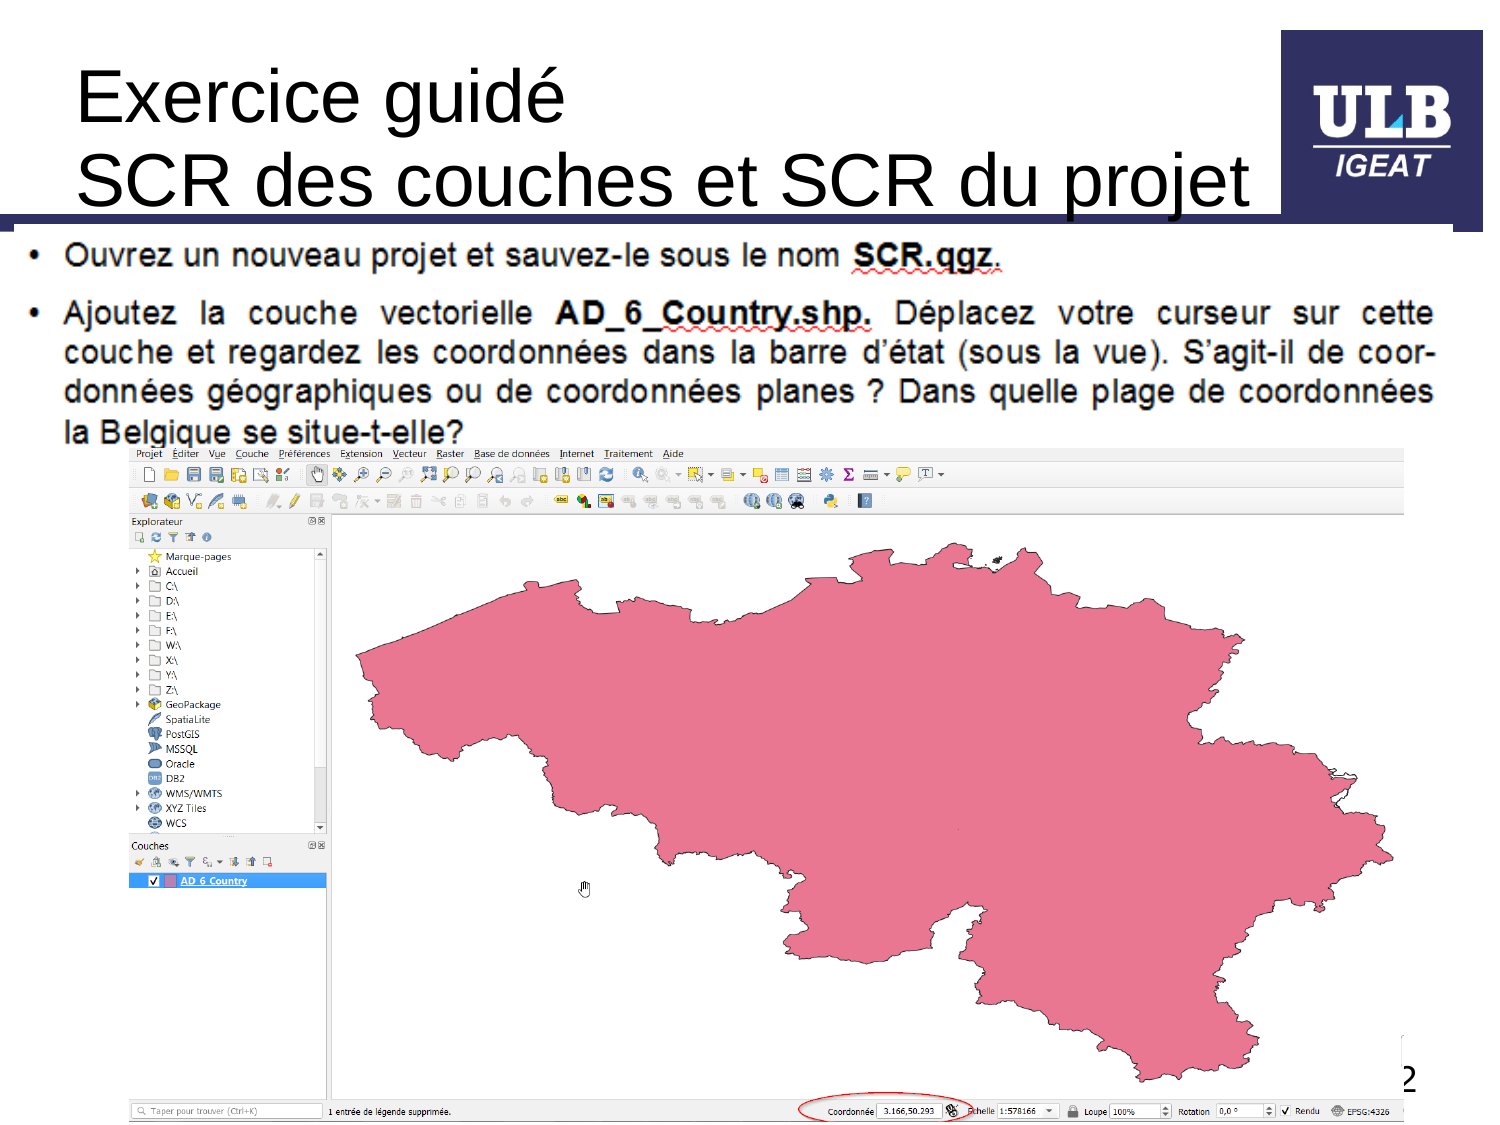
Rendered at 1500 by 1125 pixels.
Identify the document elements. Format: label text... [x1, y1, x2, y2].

picture [14, 30, 1483, 1123]
title Exercice guidé SCR des couches et SCR du projet [75, 44, 1425, 224]
